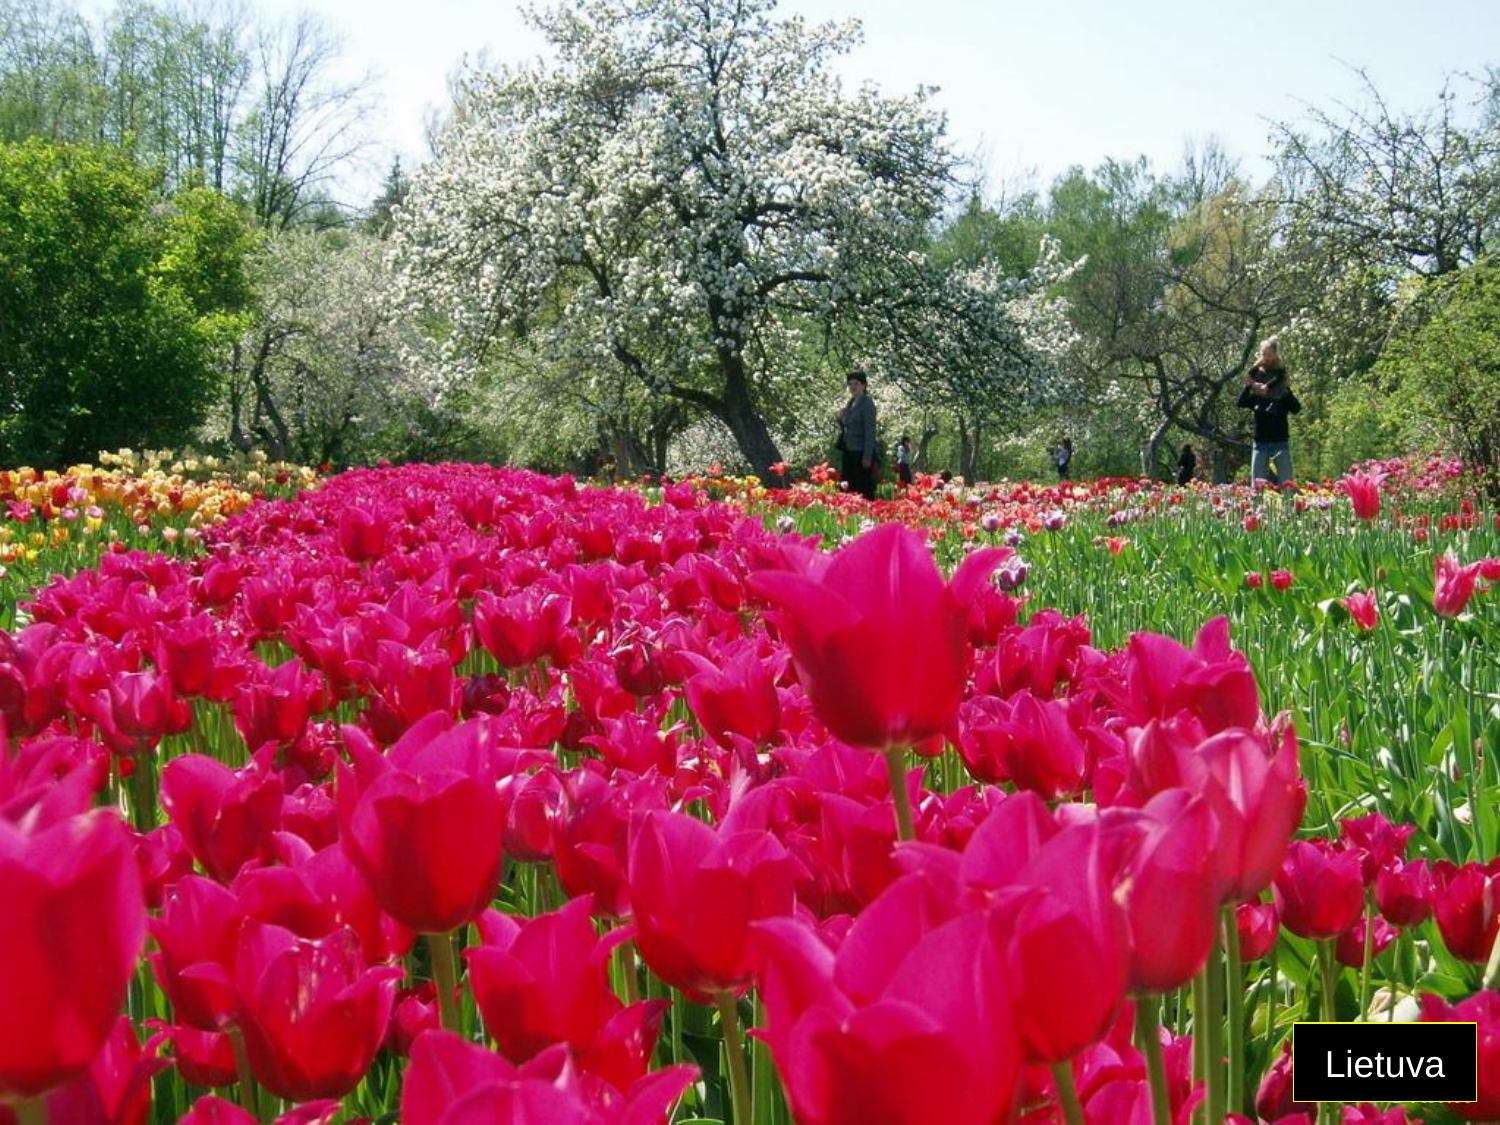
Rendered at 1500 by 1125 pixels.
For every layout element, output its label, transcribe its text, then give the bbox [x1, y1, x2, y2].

text_box Lietuva [1293, 1023, 1477, 1101]
picture [0, 0, 1500, 1125]
